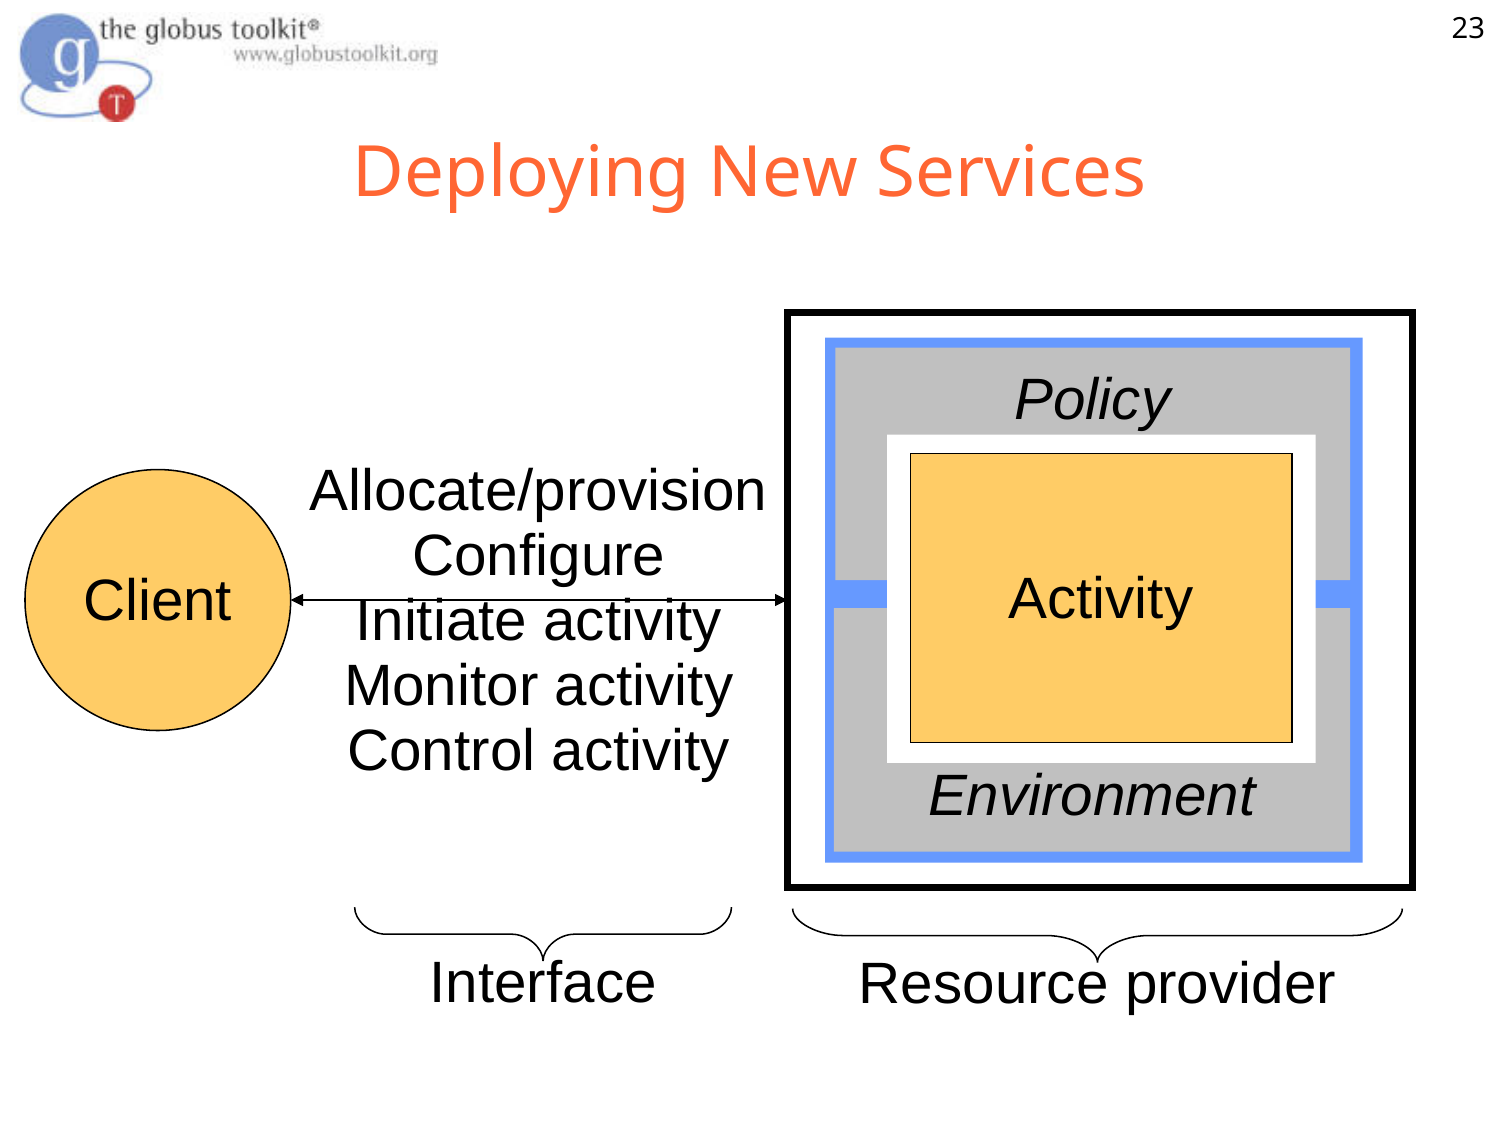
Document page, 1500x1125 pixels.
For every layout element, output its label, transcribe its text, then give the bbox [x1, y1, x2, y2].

text_box Resource provider [792, 908, 1403, 963]
text_box [825, 337, 1363, 863]
text_box Allocate/provision Configure Initiate activity Monitor activity Control activity [295, 450, 783, 791]
text_box Environment [833, 608, 1351, 852]
picture [17, 12, 438, 122]
text_box Client [24, 469, 291, 731]
title Deploying New Services [112, 99, 1388, 225]
text_box Interface [354, 907, 732, 962]
text_box Activity [910, 453, 1292, 743]
text_box Policy [835, 347, 1351, 581]
